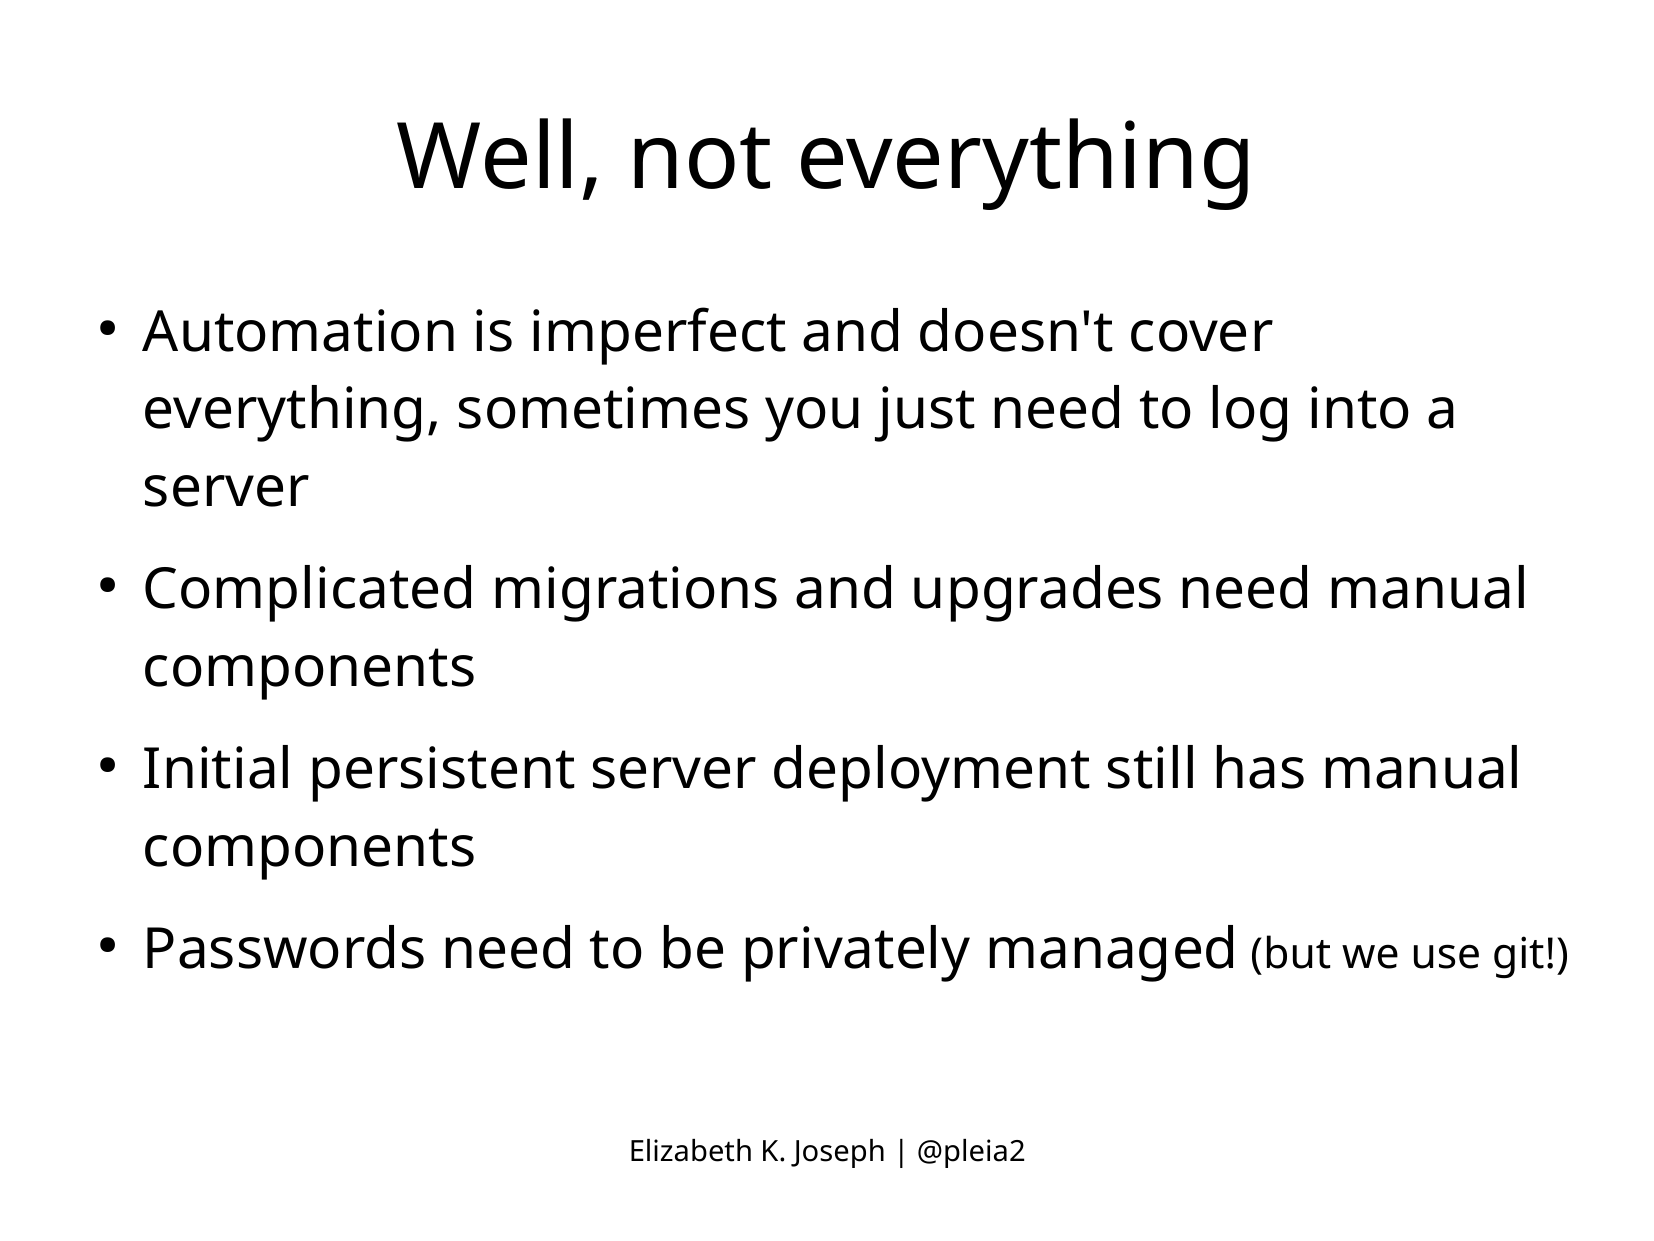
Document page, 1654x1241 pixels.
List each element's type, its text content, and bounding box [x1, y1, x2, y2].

list Automation is imperfect and doesn't cover everything, sometimes you just need to log into a server Complicated migrations and upgrades need manual components Initial persistent server deployment still has manual components Passwords need to be privately managed (but we use git!) [82, 290, 1571, 1010]
title Well, not everything [82, 49, 1571, 257]
